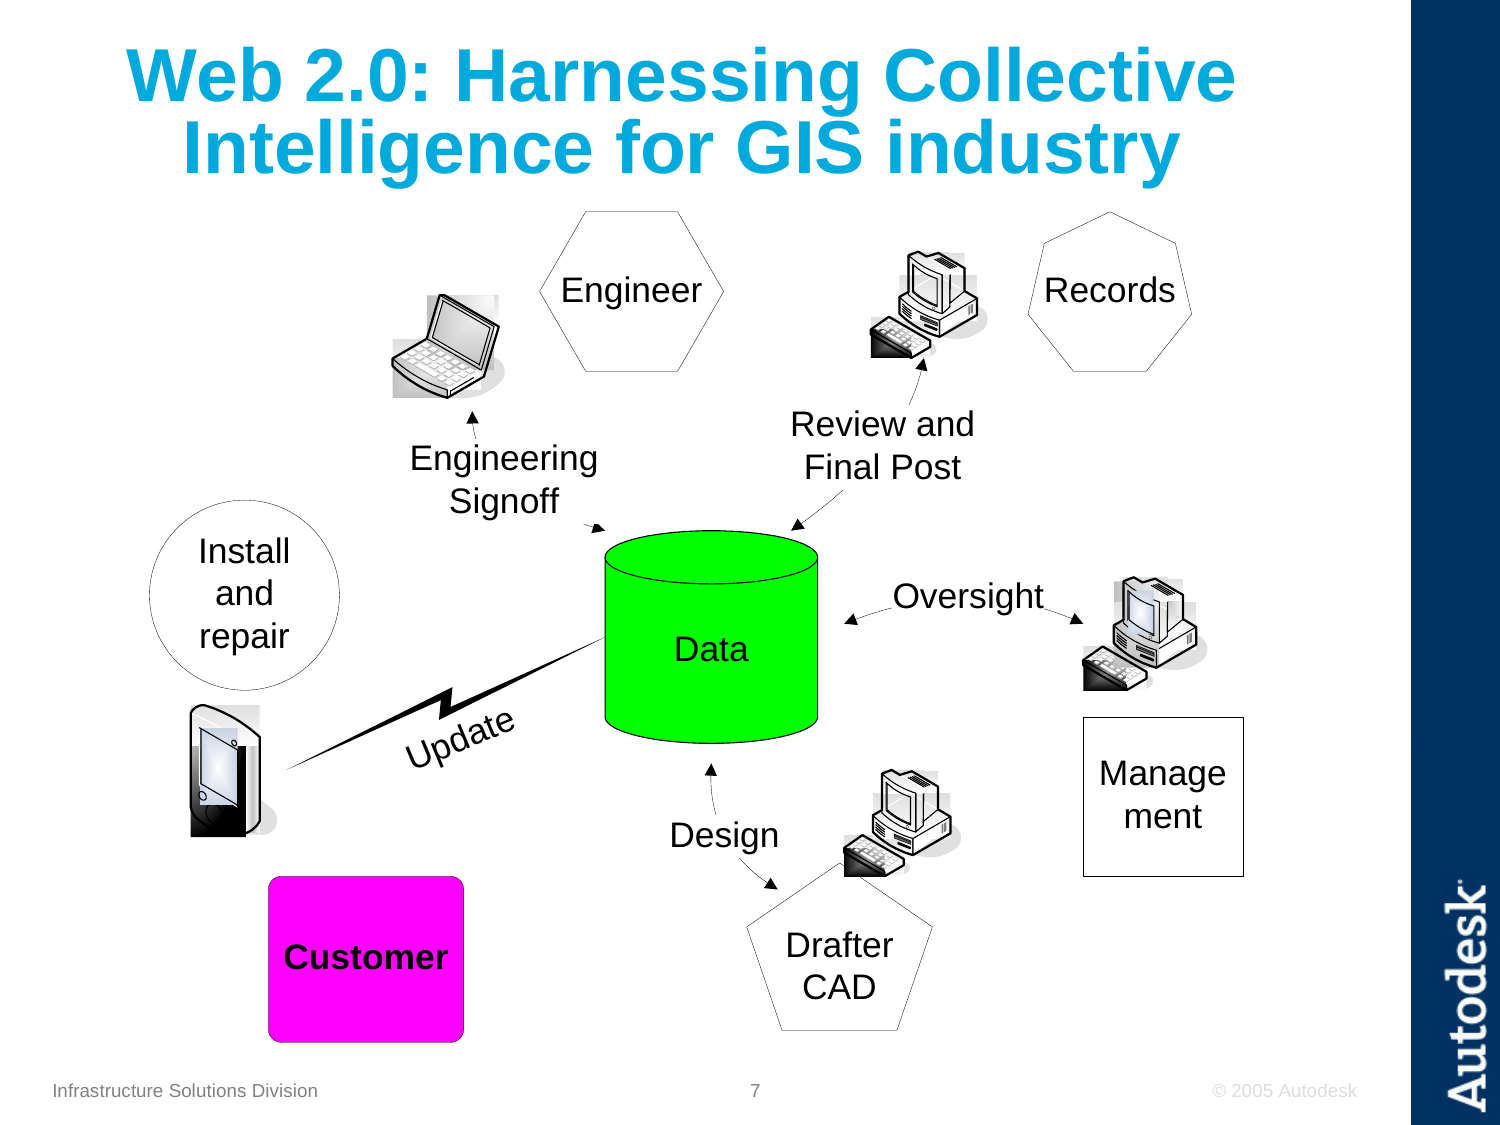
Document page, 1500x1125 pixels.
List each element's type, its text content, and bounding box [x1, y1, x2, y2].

title Web 2.0: Harnessing Collective Intelligence for GIS industry [52, 22, 1313, 210]
picture [1411, 0, 1500, 1125]
picture [147, 209, 1245, 1045]
